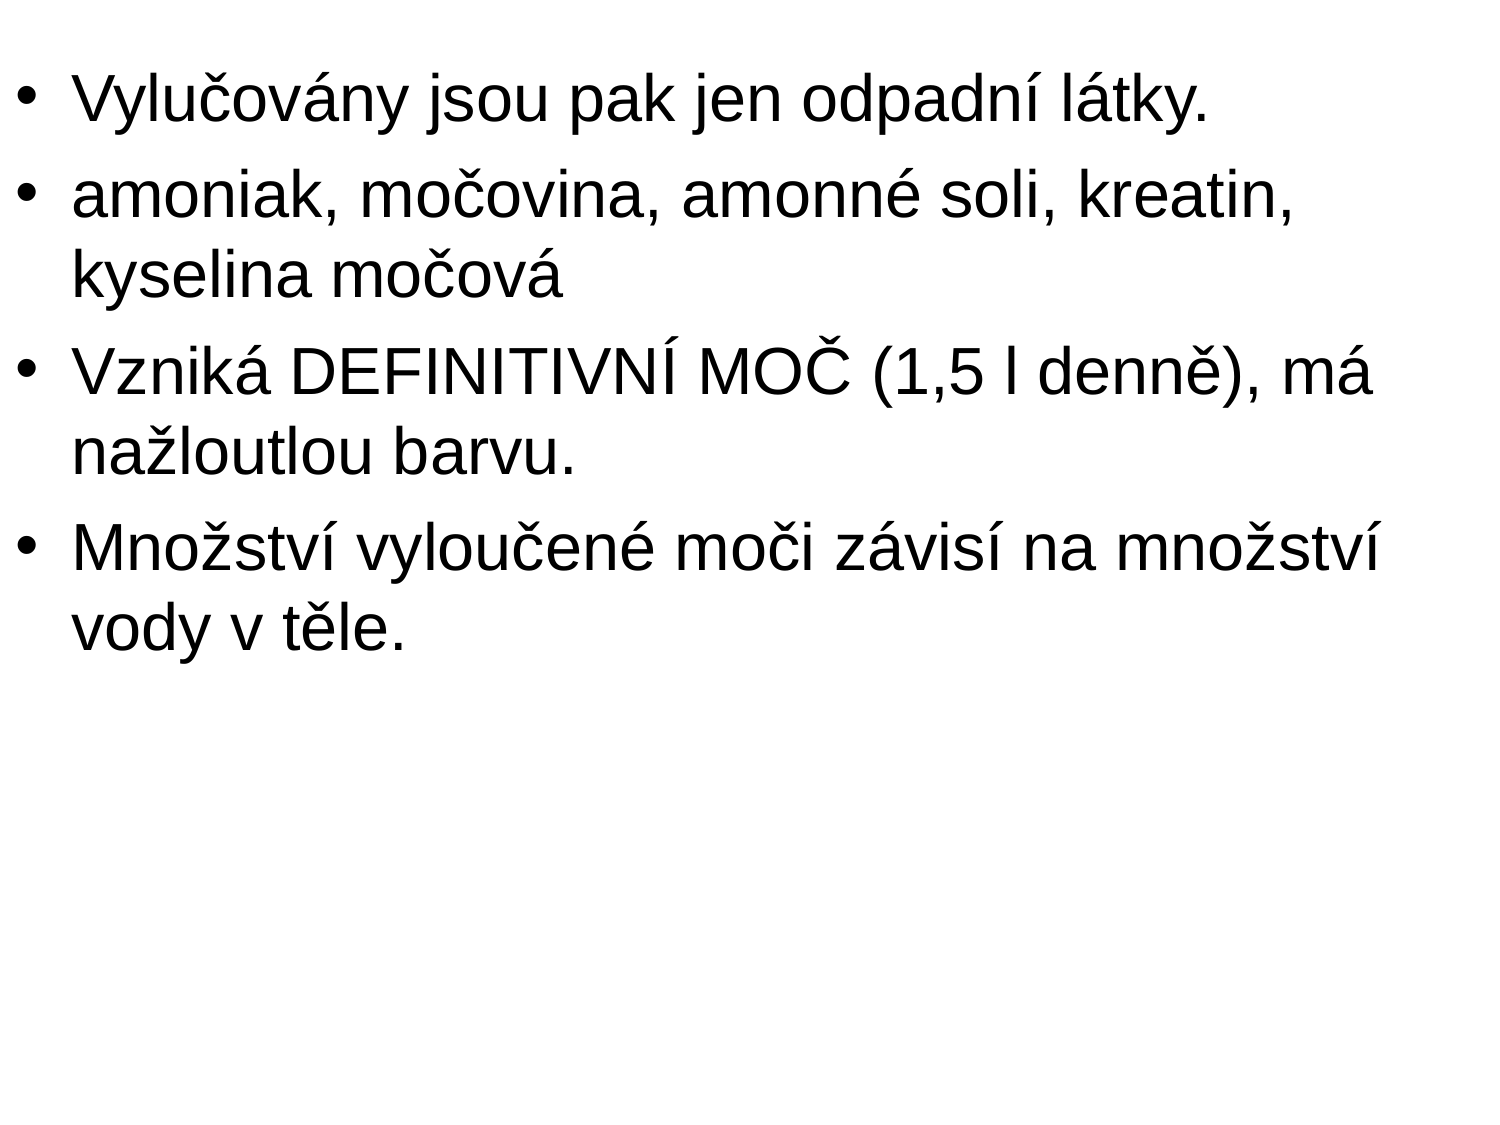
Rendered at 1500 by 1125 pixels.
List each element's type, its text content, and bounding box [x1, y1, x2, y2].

list Vylučovány jsou pak jen odpadní látky. amoniak, močovina, amonné soli, kreatin, kyselina močová Vzniká DEFINITIVNÍ MOČ (1,5 l denně), má nažloutlou barvu. Množství vyloučené moči závisí na množství vody v těle. [0, 46, 1500, 1010]
